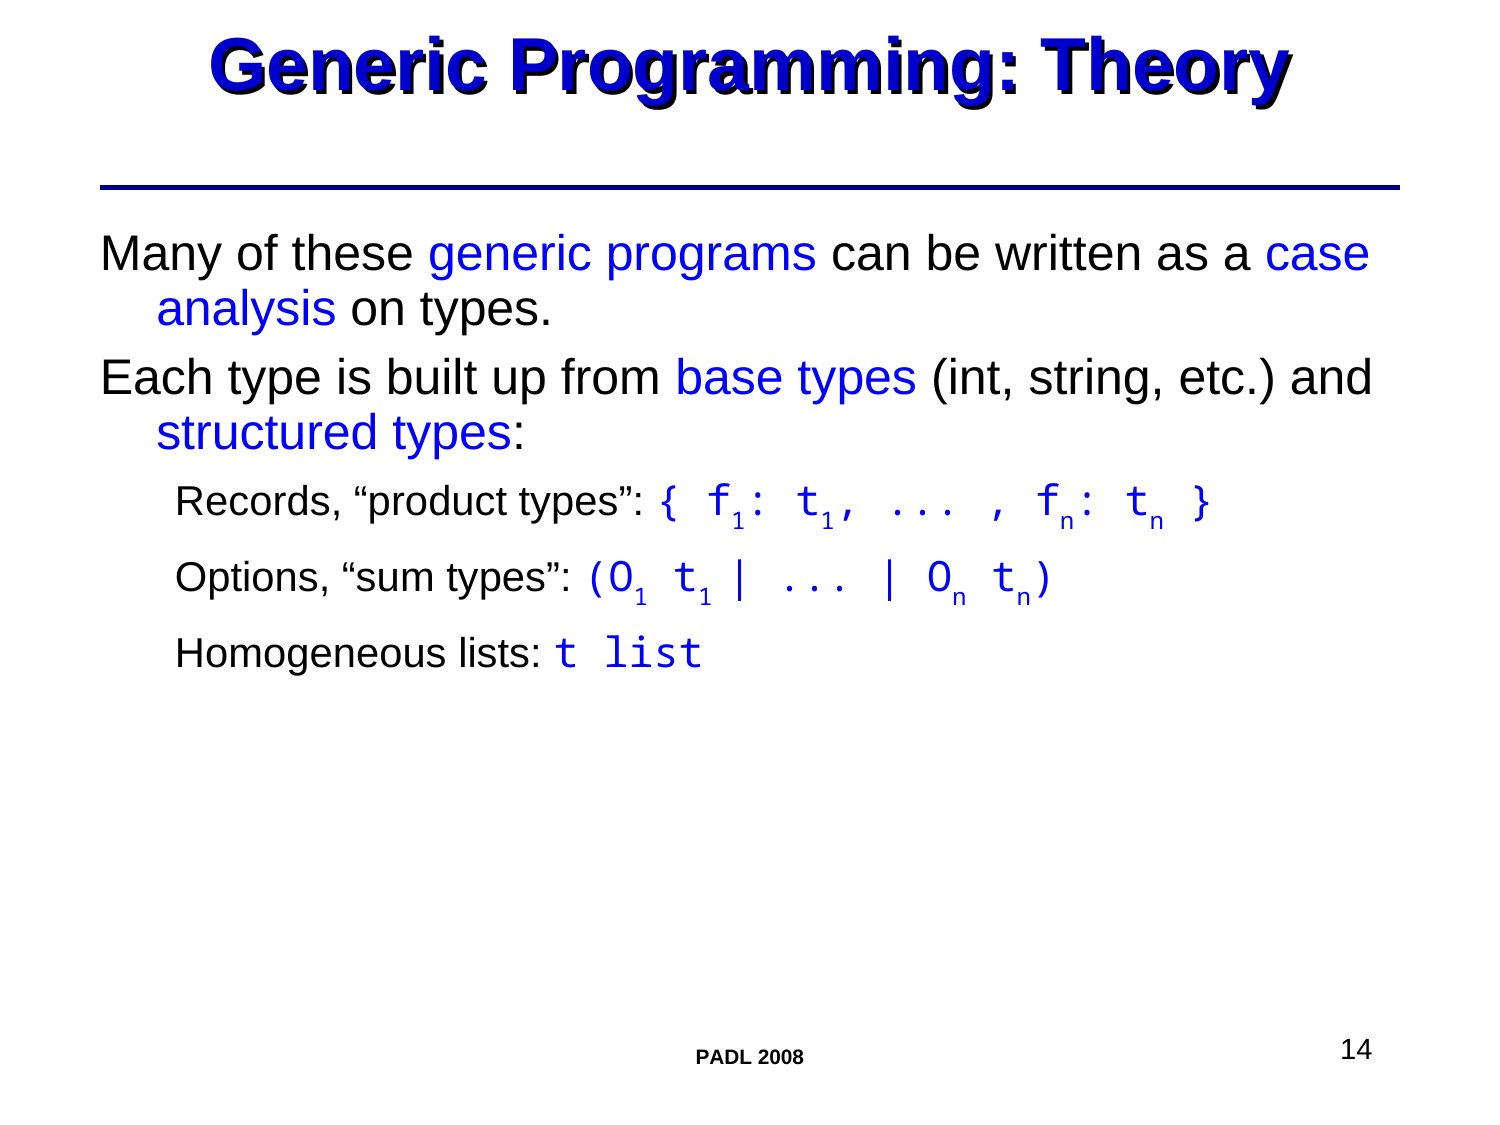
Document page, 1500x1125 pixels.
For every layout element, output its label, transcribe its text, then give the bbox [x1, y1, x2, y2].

list Many of these generic programs can be written as a case analysis on types. Each type is built up from base types (int, string, etc.) and structured types: Records, “product types”: { f1: t1, ... , fn: tn } Options, “sum types”: (O1 t1 | ... | On tn) Homogeneous lists: t list [99, 224, 1375, 986]
title Generic Programming: Theory [99, 0, 1401, 156]
